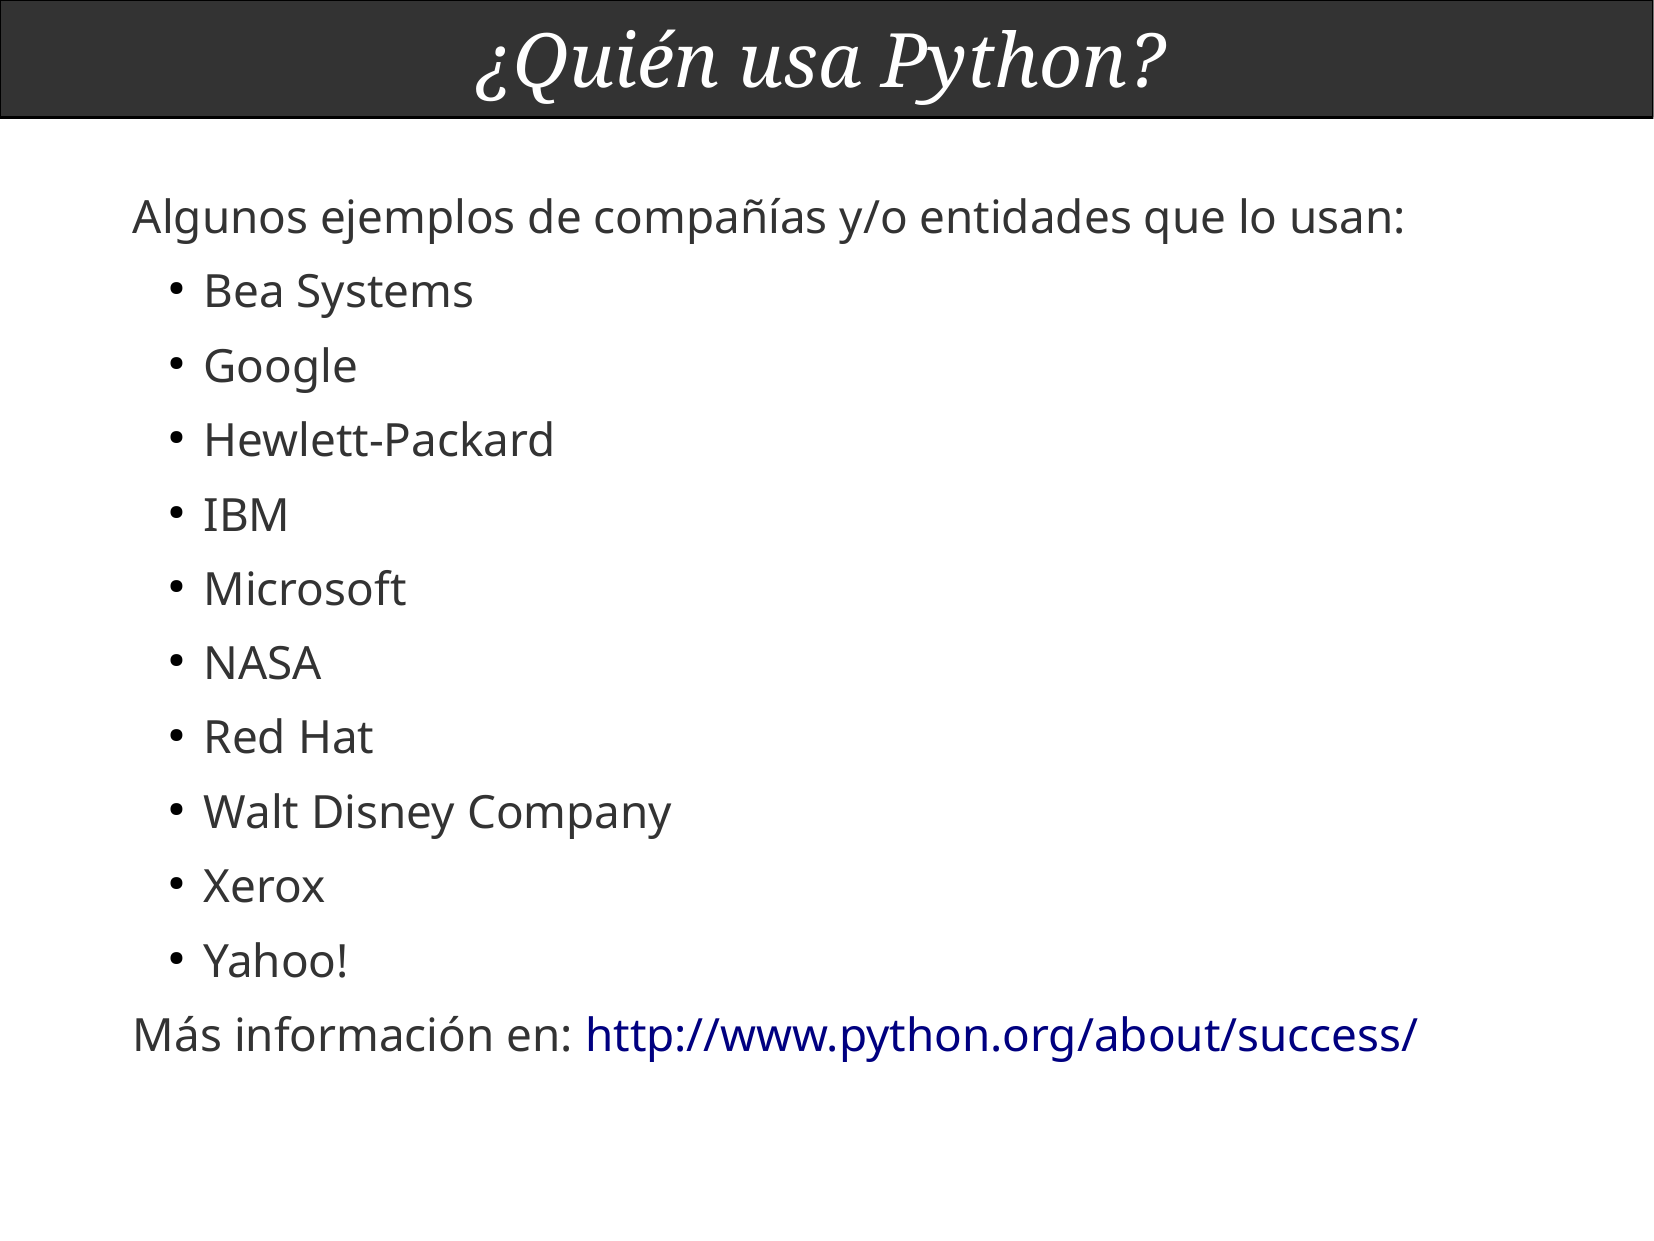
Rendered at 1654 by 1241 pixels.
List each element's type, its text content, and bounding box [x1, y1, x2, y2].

text_box ¿Quién usa Python? [0, 0, 1654, 101]
text_box Algunos ejemplos de compañías y/o entidades que lo usan: Bea Systems Google Hewlett-Packard IBM Microsoft NASA Red Hat Walt Disney Company Xerox Yahoo! Más información en: http://www.python.org/about/success/ [118, 177, 1506, 962]
